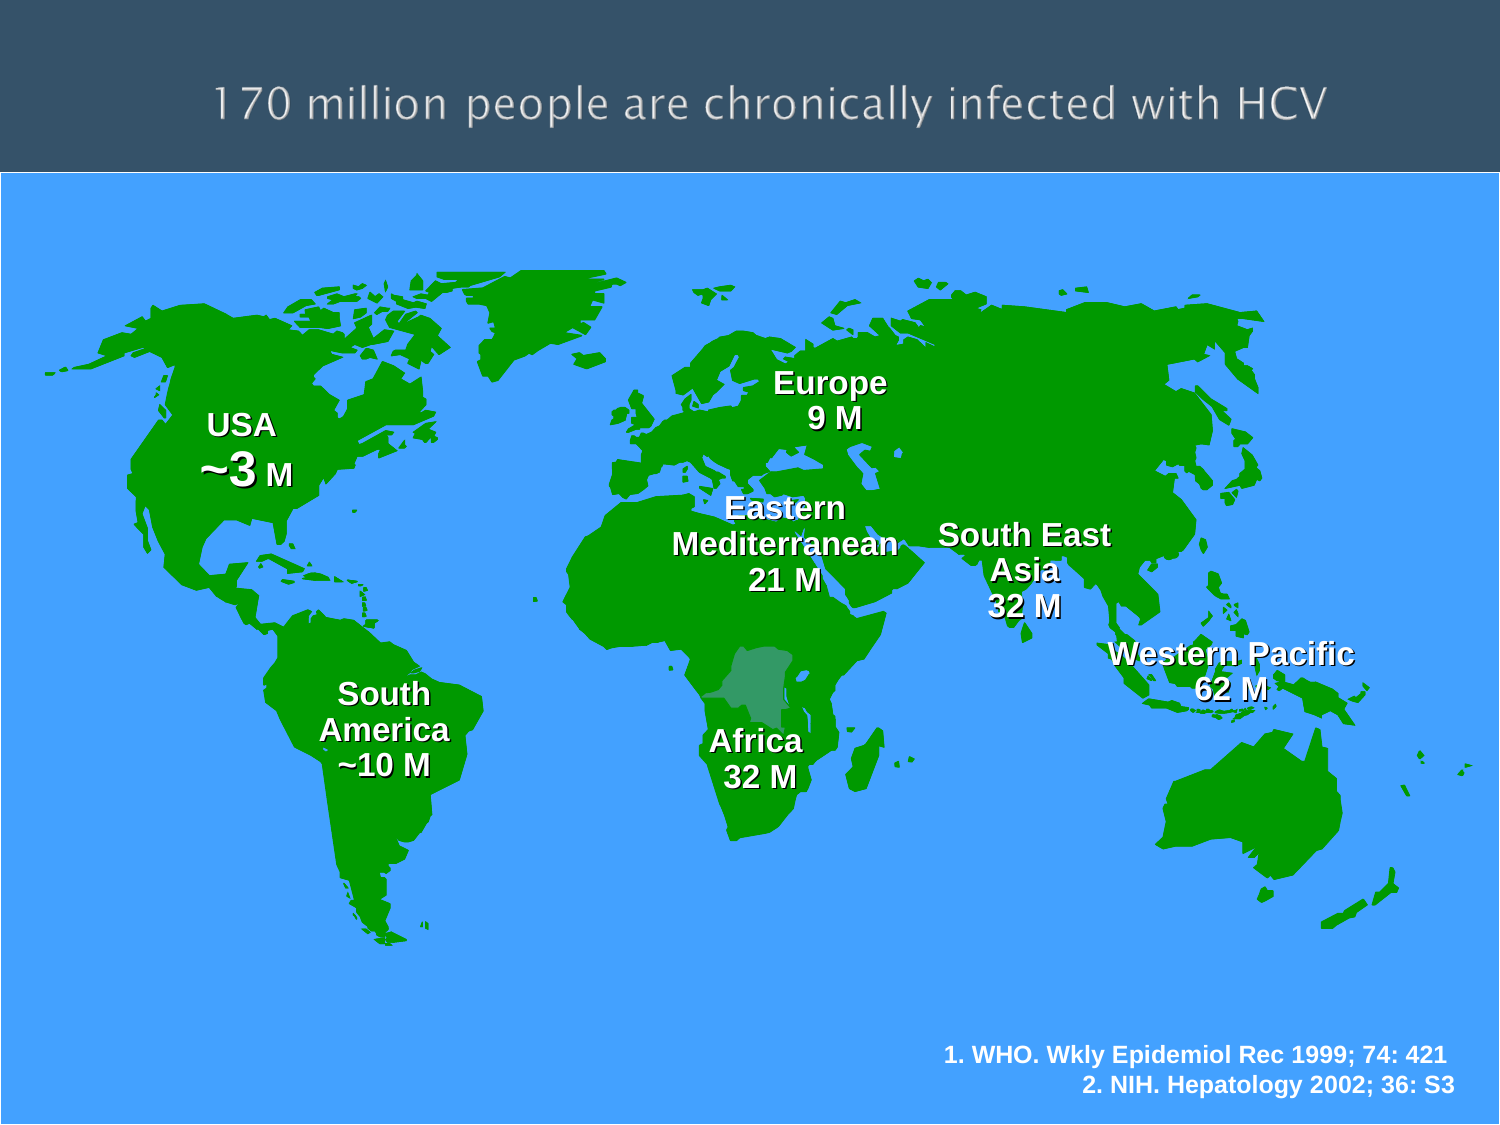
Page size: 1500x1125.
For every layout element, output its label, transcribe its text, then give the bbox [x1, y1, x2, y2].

text_box South East Asia 32 M [874, 509, 1176, 633]
text_box Africa 32 M [676, 716, 845, 804]
text_box USA ~3 M [159, 399, 334, 506]
text_box [0, 172, 1500, 1125]
text_box Eastern Mediterranean 21 M [624, 483, 946, 607]
picture [67, 0, 1472, 163]
text_box Western Pacific 62 M [1080, 628, 1382, 716]
text_box Europe 9 M [738, 357, 932, 446]
text_box 1. WHO. Wkly Epidemiol Rec 1999; 74: 421 2. NIH. Hepatology 2002; 36: S3 [233, 1030, 1471, 1106]
text_box South America ~10 M [253, 668, 515, 792]
